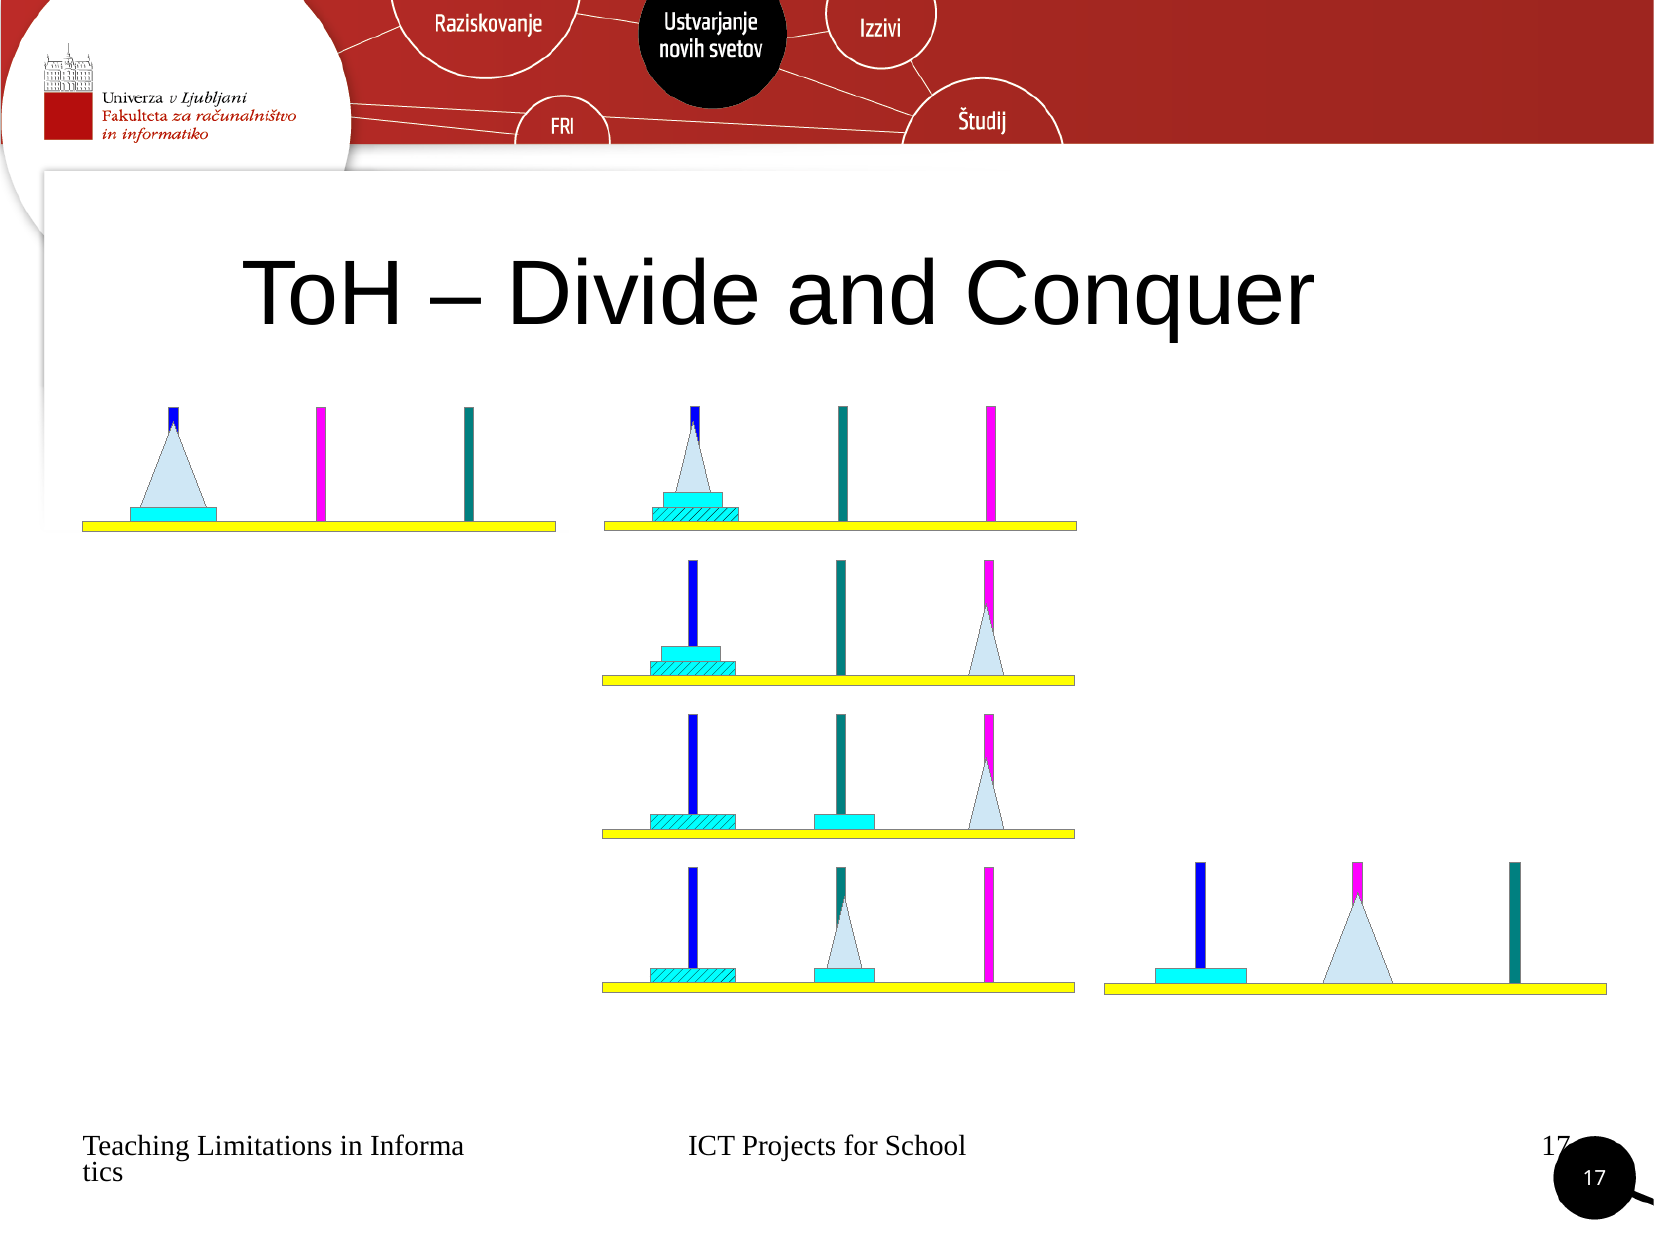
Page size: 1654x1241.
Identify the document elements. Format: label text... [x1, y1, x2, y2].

title ToH – Divide and Conquer [35, 188, 1524, 397]
text_box [82, 407, 556, 532]
text_box [604, 406, 1077, 531]
text_box <številka> [1553, 1145, 1636, 1212]
text_box [602, 714, 1075, 839]
text_box [602, 560, 1075, 686]
picture [0, 0, 1654, 1241]
text_box [602, 867, 1075, 993]
text_box [1104, 862, 1607, 995]
